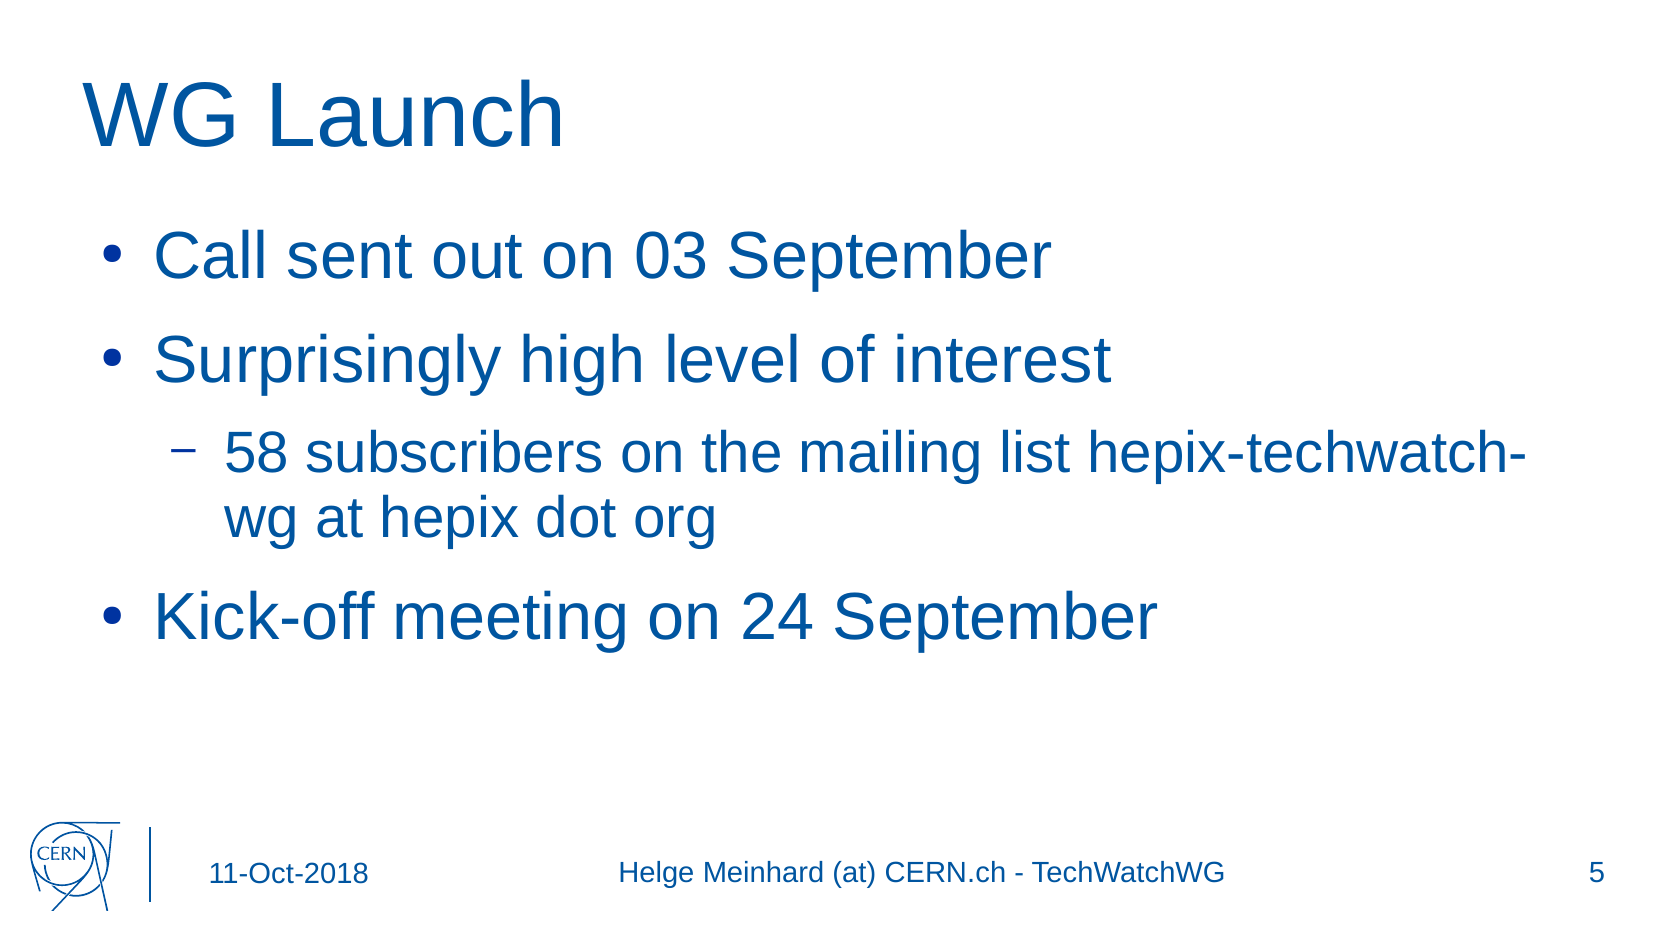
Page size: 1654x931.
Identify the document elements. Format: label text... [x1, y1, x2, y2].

list Call sent out on 03 September Surprisingly high level of interest 58 subscribers on the mailing list hepix-techwatch-wg at hepix dot org Kick-off meeting on 24 September [82, 217, 1571, 757]
title WG Launch [82, 37, 1571, 193]
